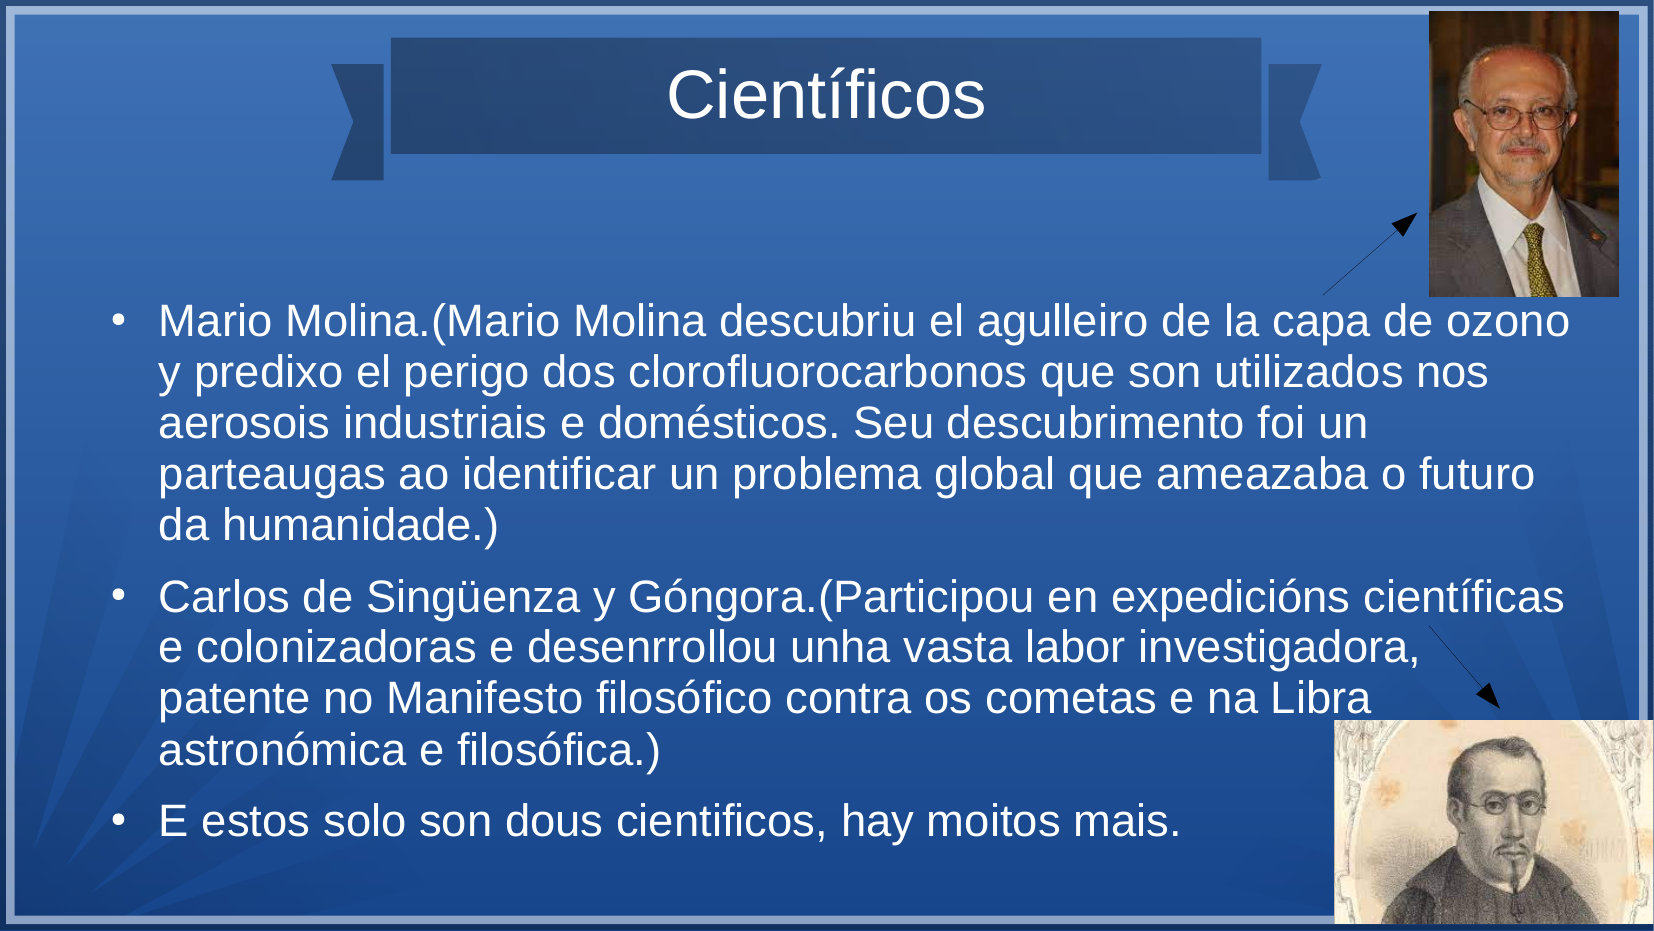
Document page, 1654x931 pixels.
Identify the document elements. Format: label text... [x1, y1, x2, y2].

title Científicos [389, 35, 1264, 154]
picture [1334, 720, 1654, 924]
list Mario Molina.(Mario Molina descubriu el agulleiro de la capa de ozono y predixo el perigo dos clorofluorocarbonos que son utilizados nos aerosois industriais e domésticos. Seu descubrimento foi un parteaugas ao identificar un problema global que ameazaba o futuro da humanidade.) Carlos de Singüenza y Góngora.(Participou en expedicións científicas e colonizadoras e desenrrollou unha vasta labor investigadora, patente no Manifesto filosófico contra os cometas e na Libra astronómica e filosófica.) E estos solo son dous cientificos, hay moitos mais. [94, 224, 1583, 848]
picture [1429, 11, 1619, 297]
